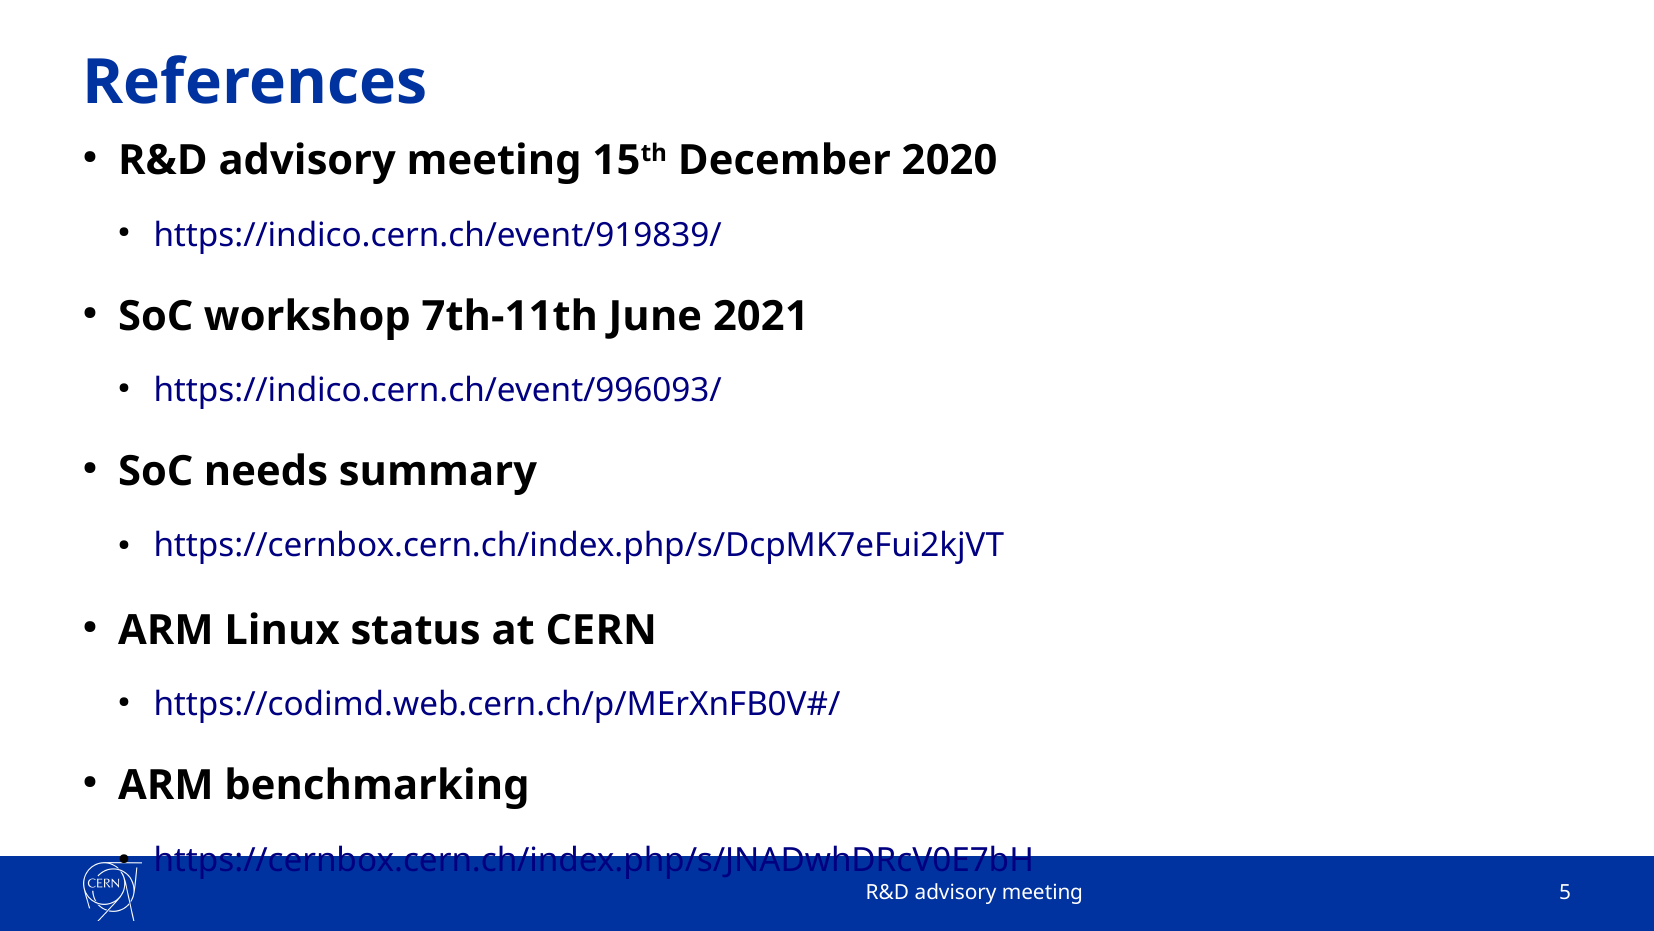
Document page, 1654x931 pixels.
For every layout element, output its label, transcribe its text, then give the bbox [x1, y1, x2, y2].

picture [83, 862, 142, 921]
list R&D advisory meeting 15th December 2020 https://indico.cern.ch/event/919839/ SoC workshop 7th-11th June 2021 https://indico.cern.ch/event/996093/ SoC needs summary ﻿https://cernbox.cern.ch/index.php/s/DcpMK7eFui2kjVT ARM Linux status at CERN https://codimd.web.cern.ch/p/MErXnFB0V#/ ARM benchmarking ﻿https://cernbox.cern.ch/index.php/s/JNADwhDRcV0E7bH [82, 129, 1571, 740]
title References [82, 37, 1571, 129]
